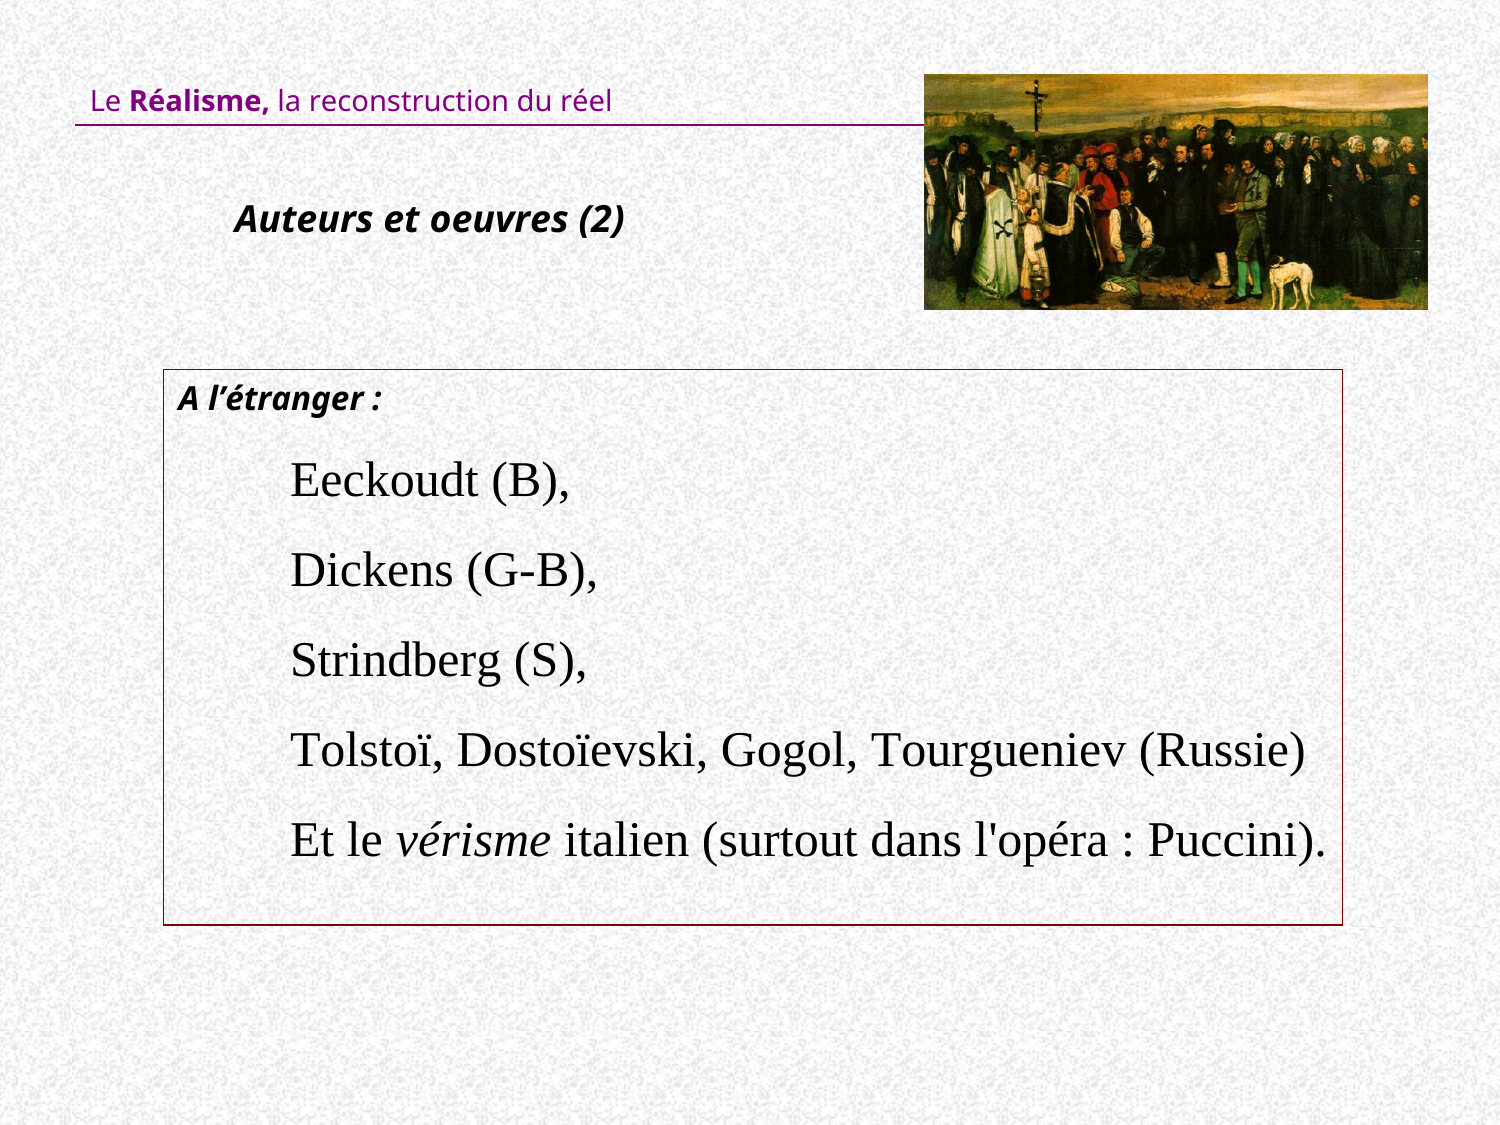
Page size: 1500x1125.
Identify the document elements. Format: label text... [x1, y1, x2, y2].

picture [0, 0, 1500, 1125]
text_box Auteurs et oeuvres (2) [220, 187, 748, 248]
text_box Le Réalisme, la reconstruction du réel [74, 74, 924, 126]
text_box A l’étranger : Eeckoudt (B), Dickens (G-B), Strindberg (S), Tolstoï, Dostoïevski, Gogol, Tourgueniev (Russie) Et le vérisme italien (surtout dans l'opéra : Puccini). [163, 369, 1343, 925]
